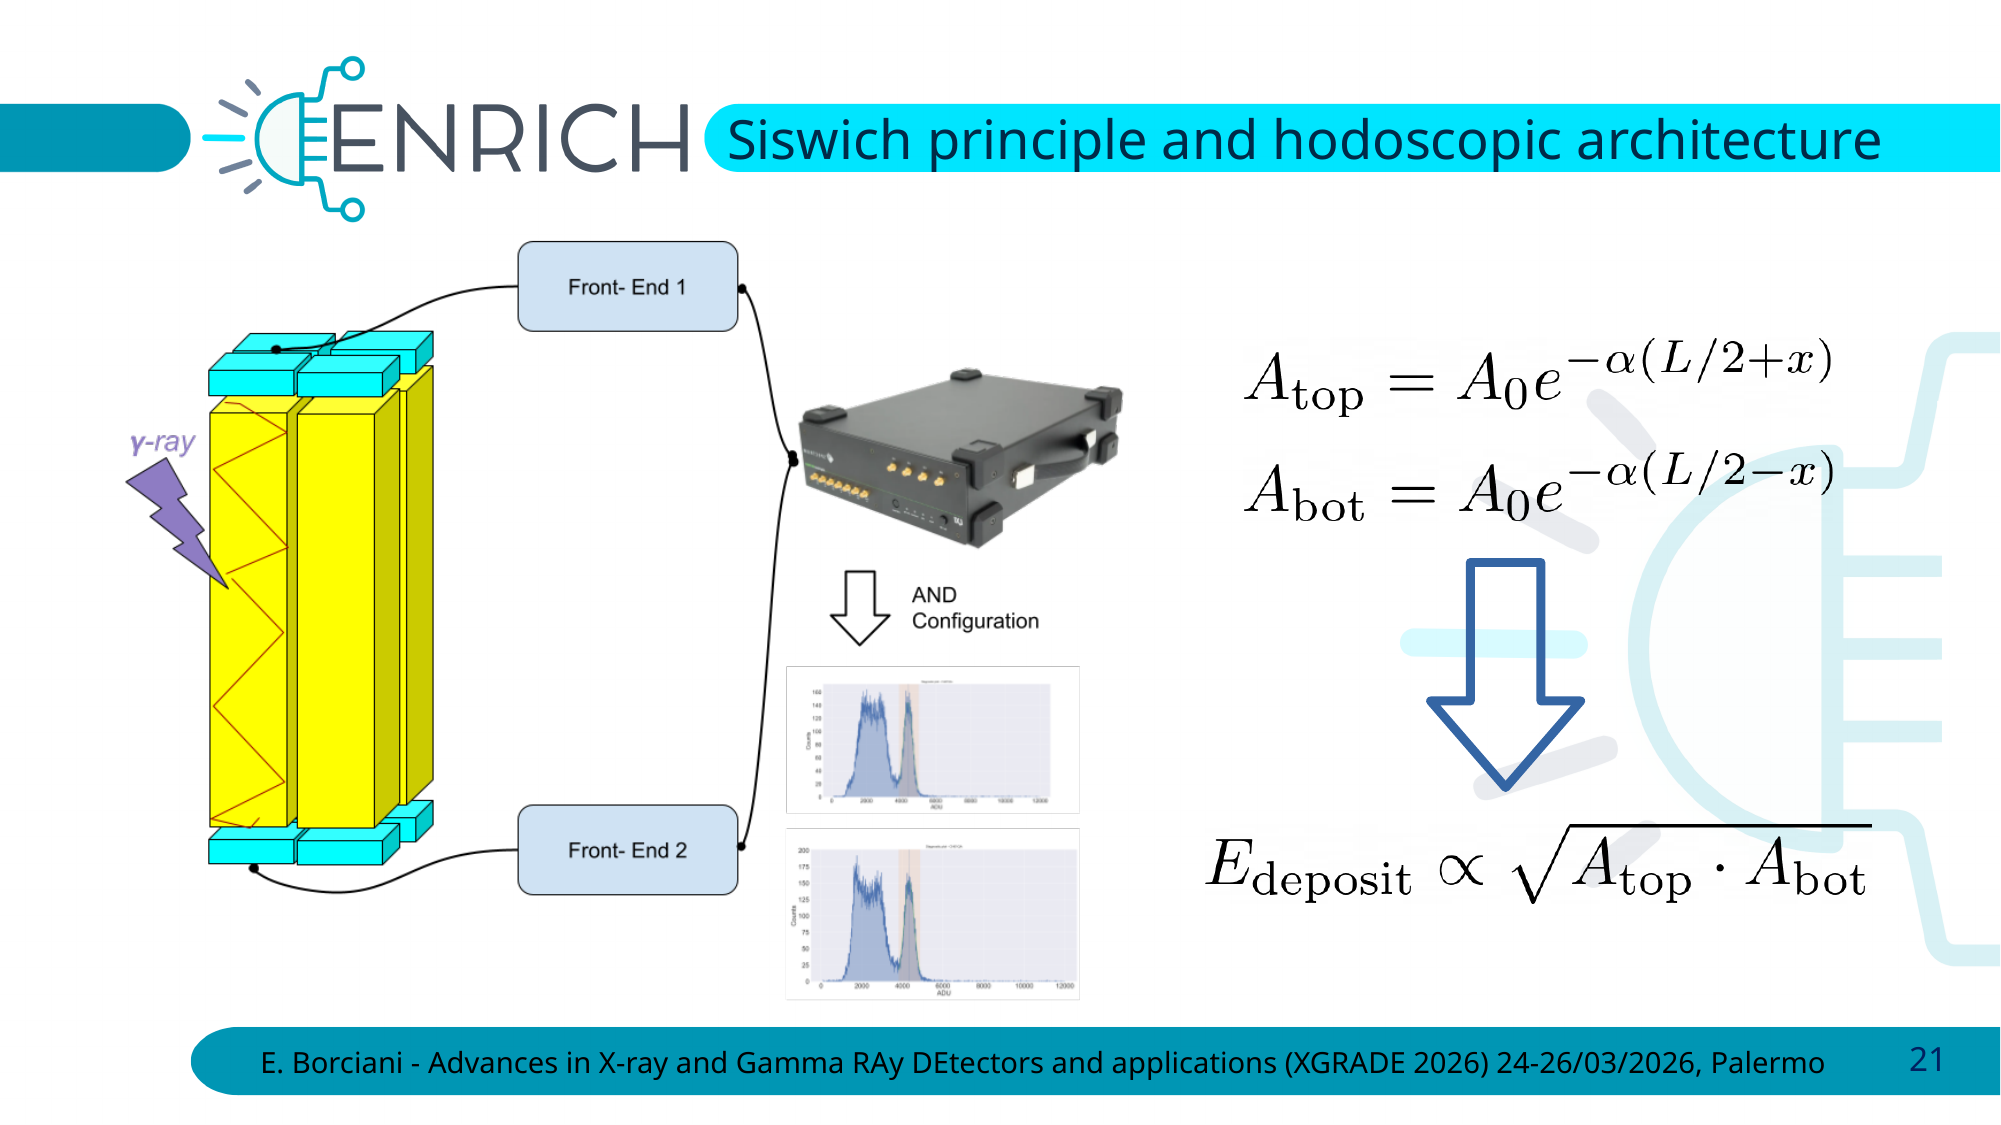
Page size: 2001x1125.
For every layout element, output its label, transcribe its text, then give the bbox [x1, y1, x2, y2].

slide_number <number> [1512, 1031, 1963, 1092]
text_box E. Borciani - Advances in X-ray and Gamma RAy DEtectors and applications (XGRADE 2026) 24-26/03/2026, Palermo [137, 1037, 1512, 1087]
picture [0, 0, 2001, 1125]
text_box Siswich principle and hodoscopic architecture [712, 98, 1988, 179]
